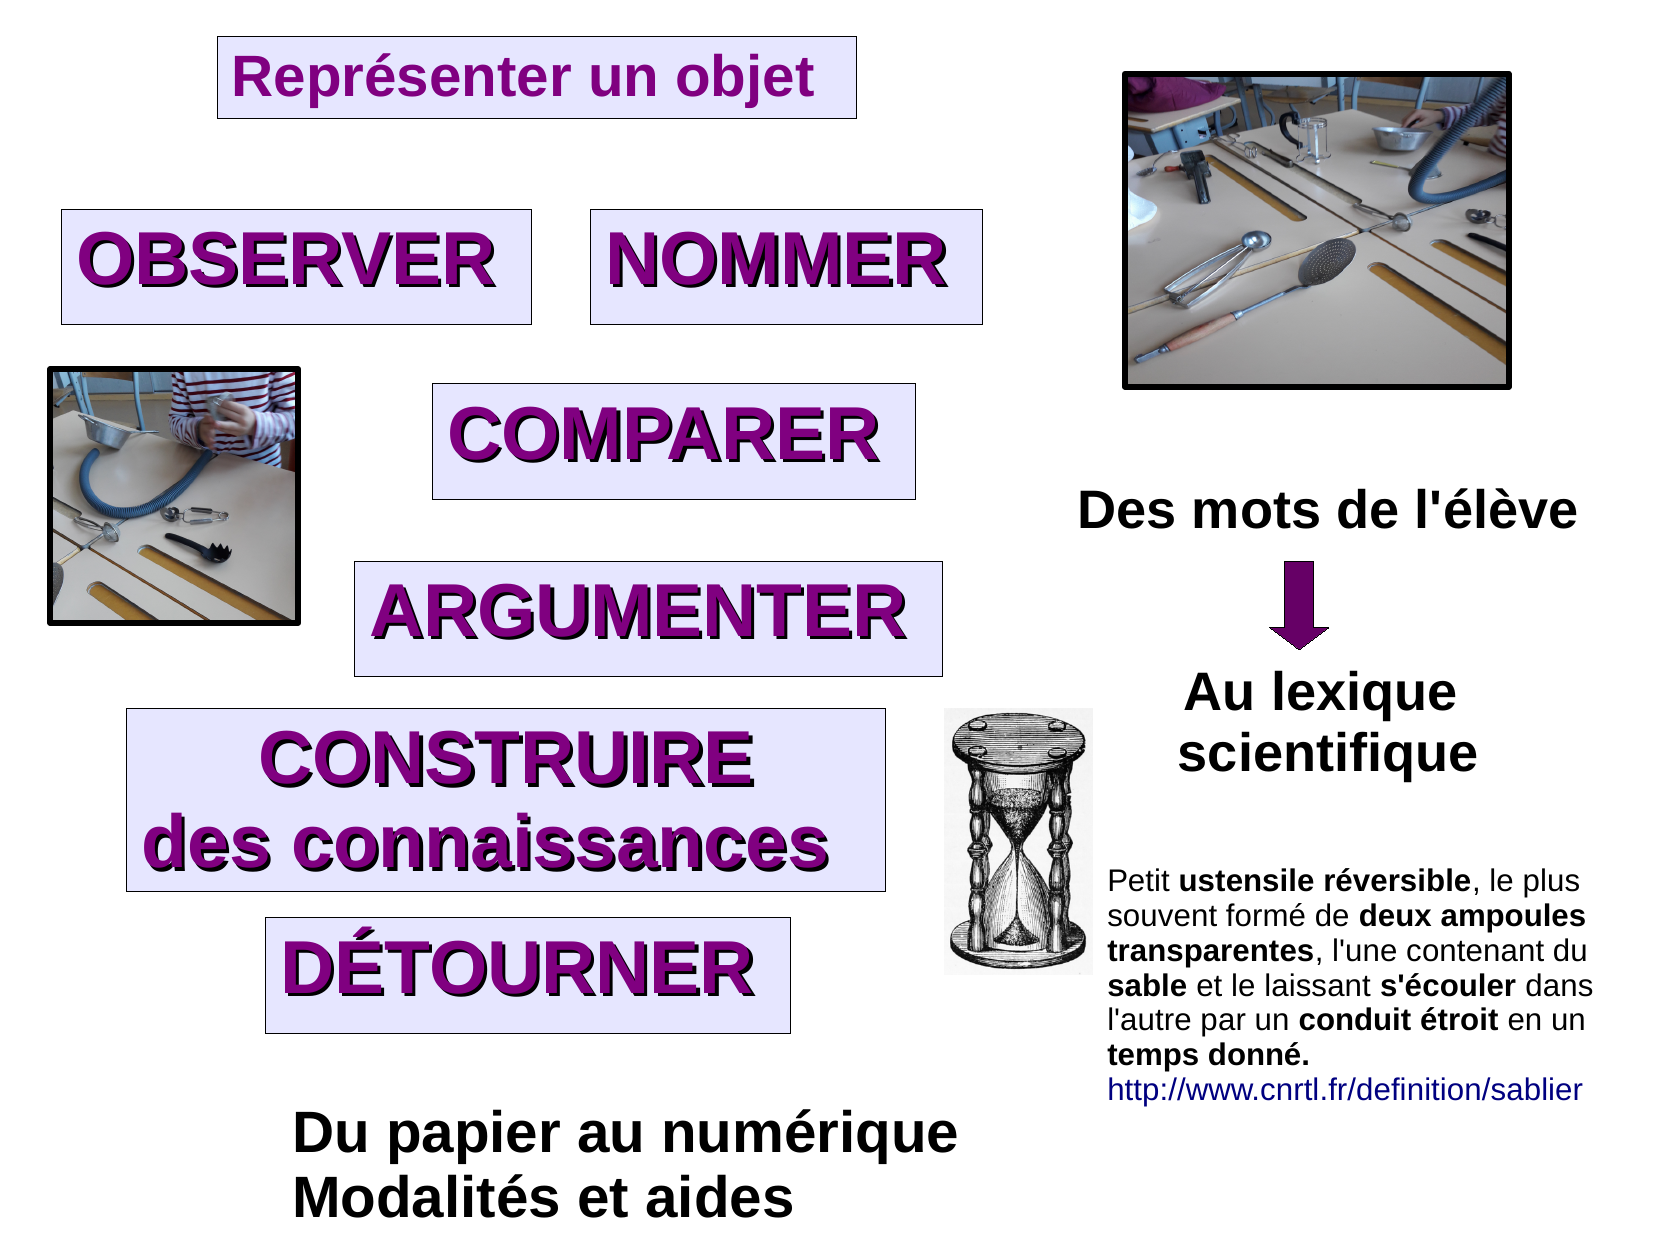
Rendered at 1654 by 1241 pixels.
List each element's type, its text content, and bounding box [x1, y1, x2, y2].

text_box DÉTOURNER [265, 917, 791, 1034]
picture [944, 708, 1093, 975]
picture [53, 372, 296, 621]
text_box NOMMER [590, 209, 983, 325]
text_box [1269, 561, 1329, 650]
text_box Du papier au numérique Modalités et aides [277, 1092, 975, 1241]
picture [1127, 76, 1506, 384]
text_box ARGUMENTER [354, 561, 943, 677]
text_box COMPARER [432, 383, 916, 500]
text_box Petit ustensile réversible, le plus souvent formé de deux ampoules transparentes, l'une contenant du sable et le laissant s'écouler dans l'autre par un conduit étroit en un temps donné. http://www.cnrtl.fr/definition/sablier [1092, 856, 1625, 1123]
text_box CONSTRUIRE des connaissances [126, 708, 886, 892]
text_box Des mots de l'élève Au lexique scientifique [1062, 472, 1595, 798]
text_box OBSERVER [61, 209, 532, 325]
text_box Représenter un objet [217, 36, 857, 119]
